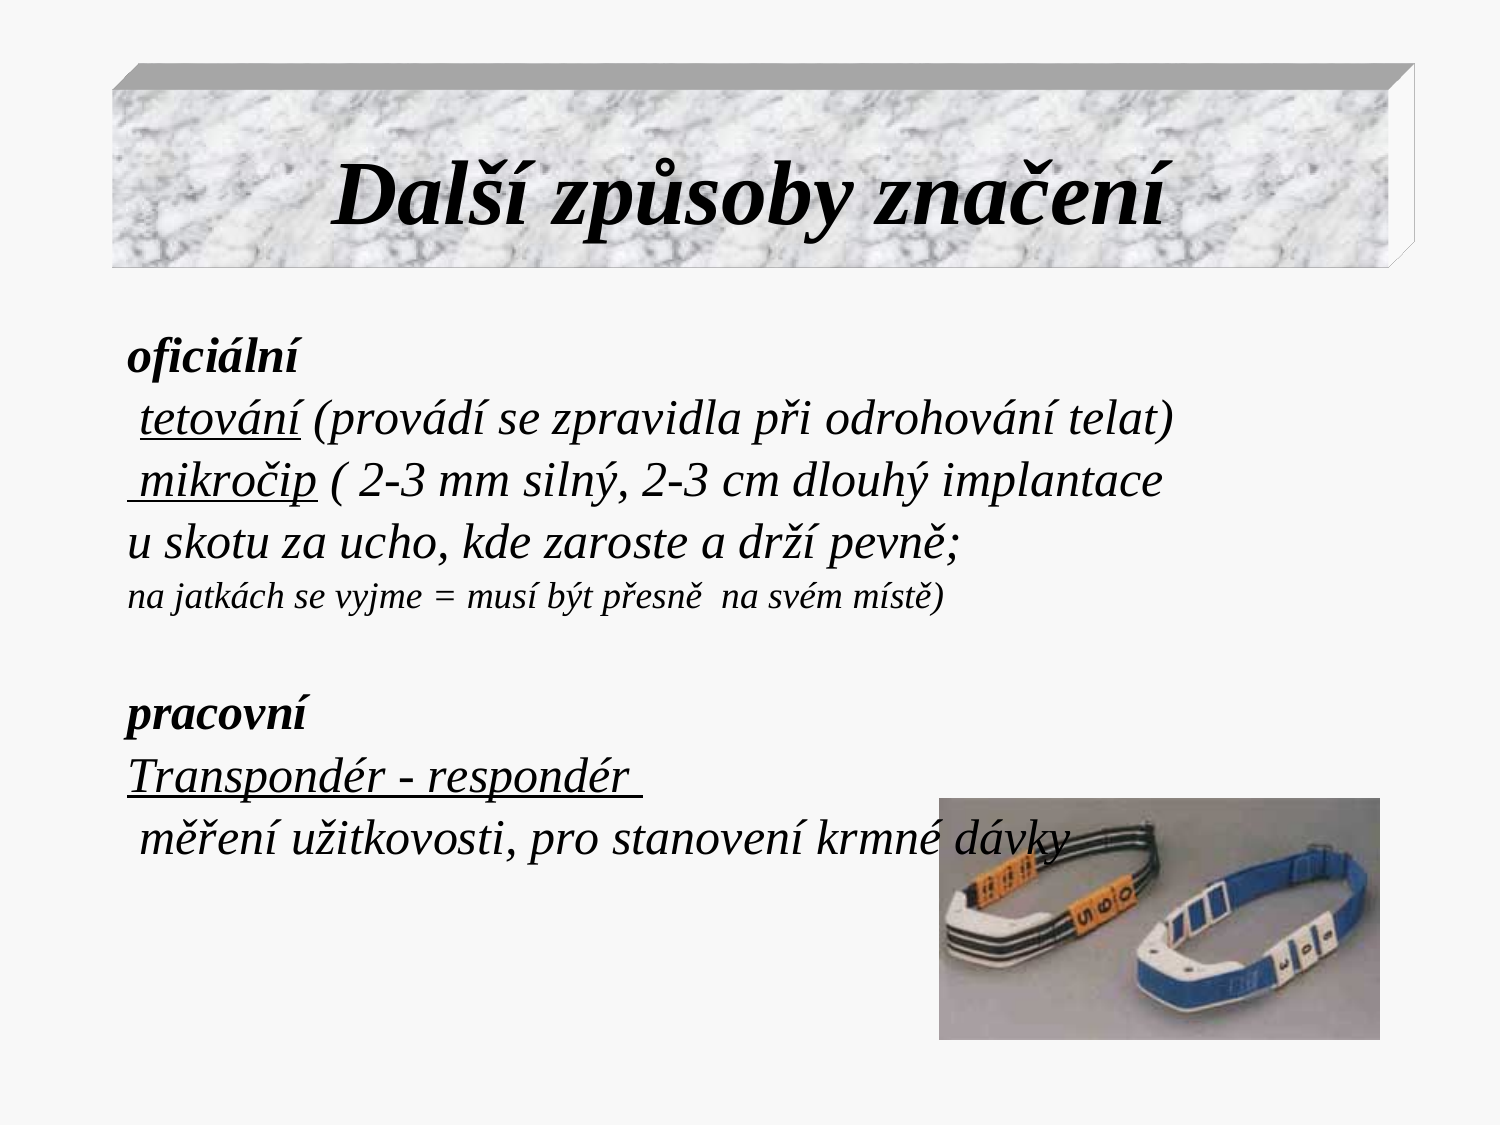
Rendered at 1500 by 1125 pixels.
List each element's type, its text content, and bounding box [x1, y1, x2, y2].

list oficiální tetování (provádí se zpravidla při odrohování telat) mikročip ( 2-3 mm silný, 2-3 cm dlouhý implantace u skotu za ucho, kde zaroste a drží pevně; na jatkách se vyjme = musí být přesně na svém místě) pracovní Transpondér - respondér měření užitkovosti, pro stanovení krmné dávky [112, 324, 1388, 1059]
title Další způsoby značení [112, 99, 1388, 288]
text_box [112, 63, 1414, 267]
